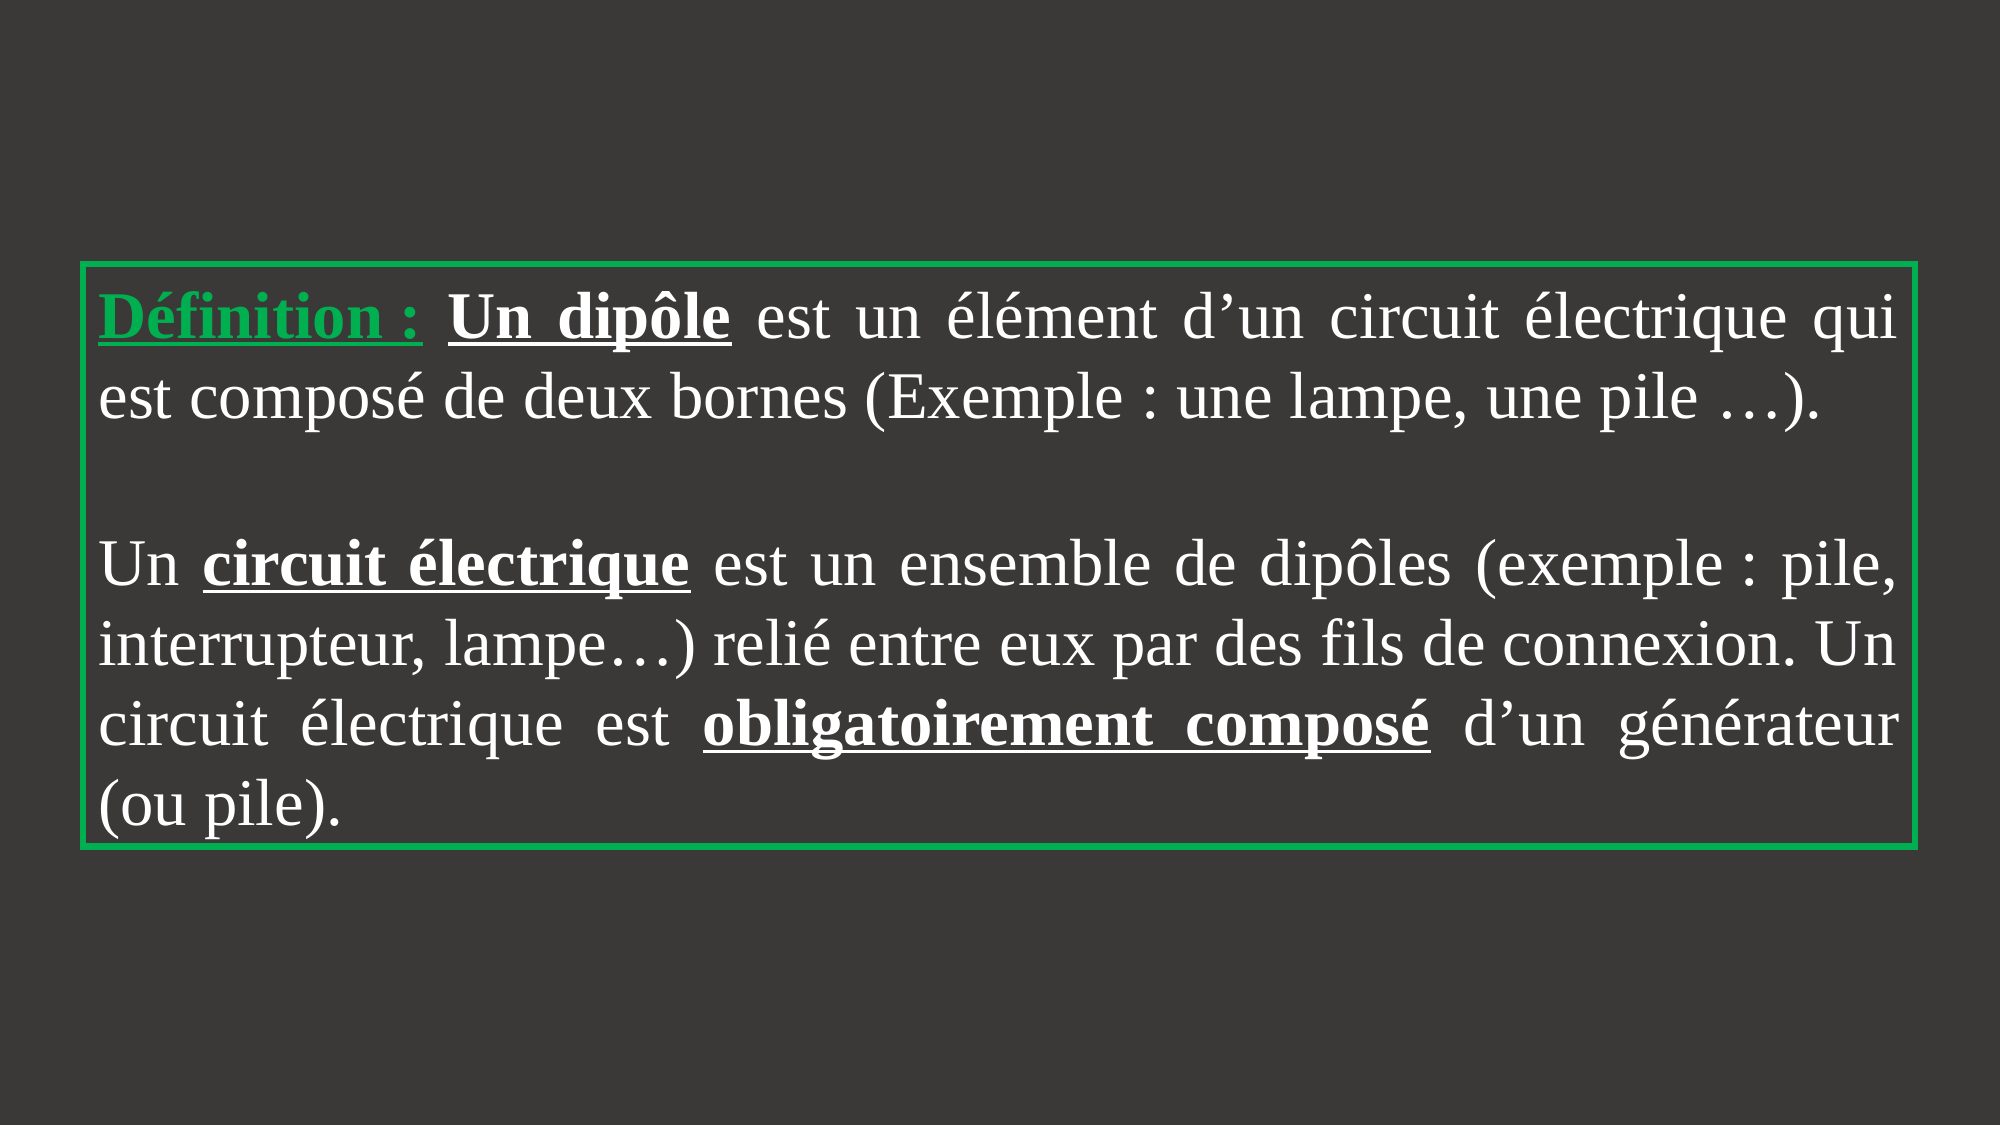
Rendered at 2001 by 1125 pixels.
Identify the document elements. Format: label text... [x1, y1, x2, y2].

text_box Définition : Un dipôle est un élément d’un circuit électrique qui est composé de deux bornes (Exemple : une lampe, une pile …). Un circuit électrique est un ensemble de dipôles (exemple : pile, interrupteur, lampe…) relié entre eux par des fils de connexion. Un circuit électrique est obligatoirement composé d’un générateur (ou pile). [83, 264, 1915, 847]
